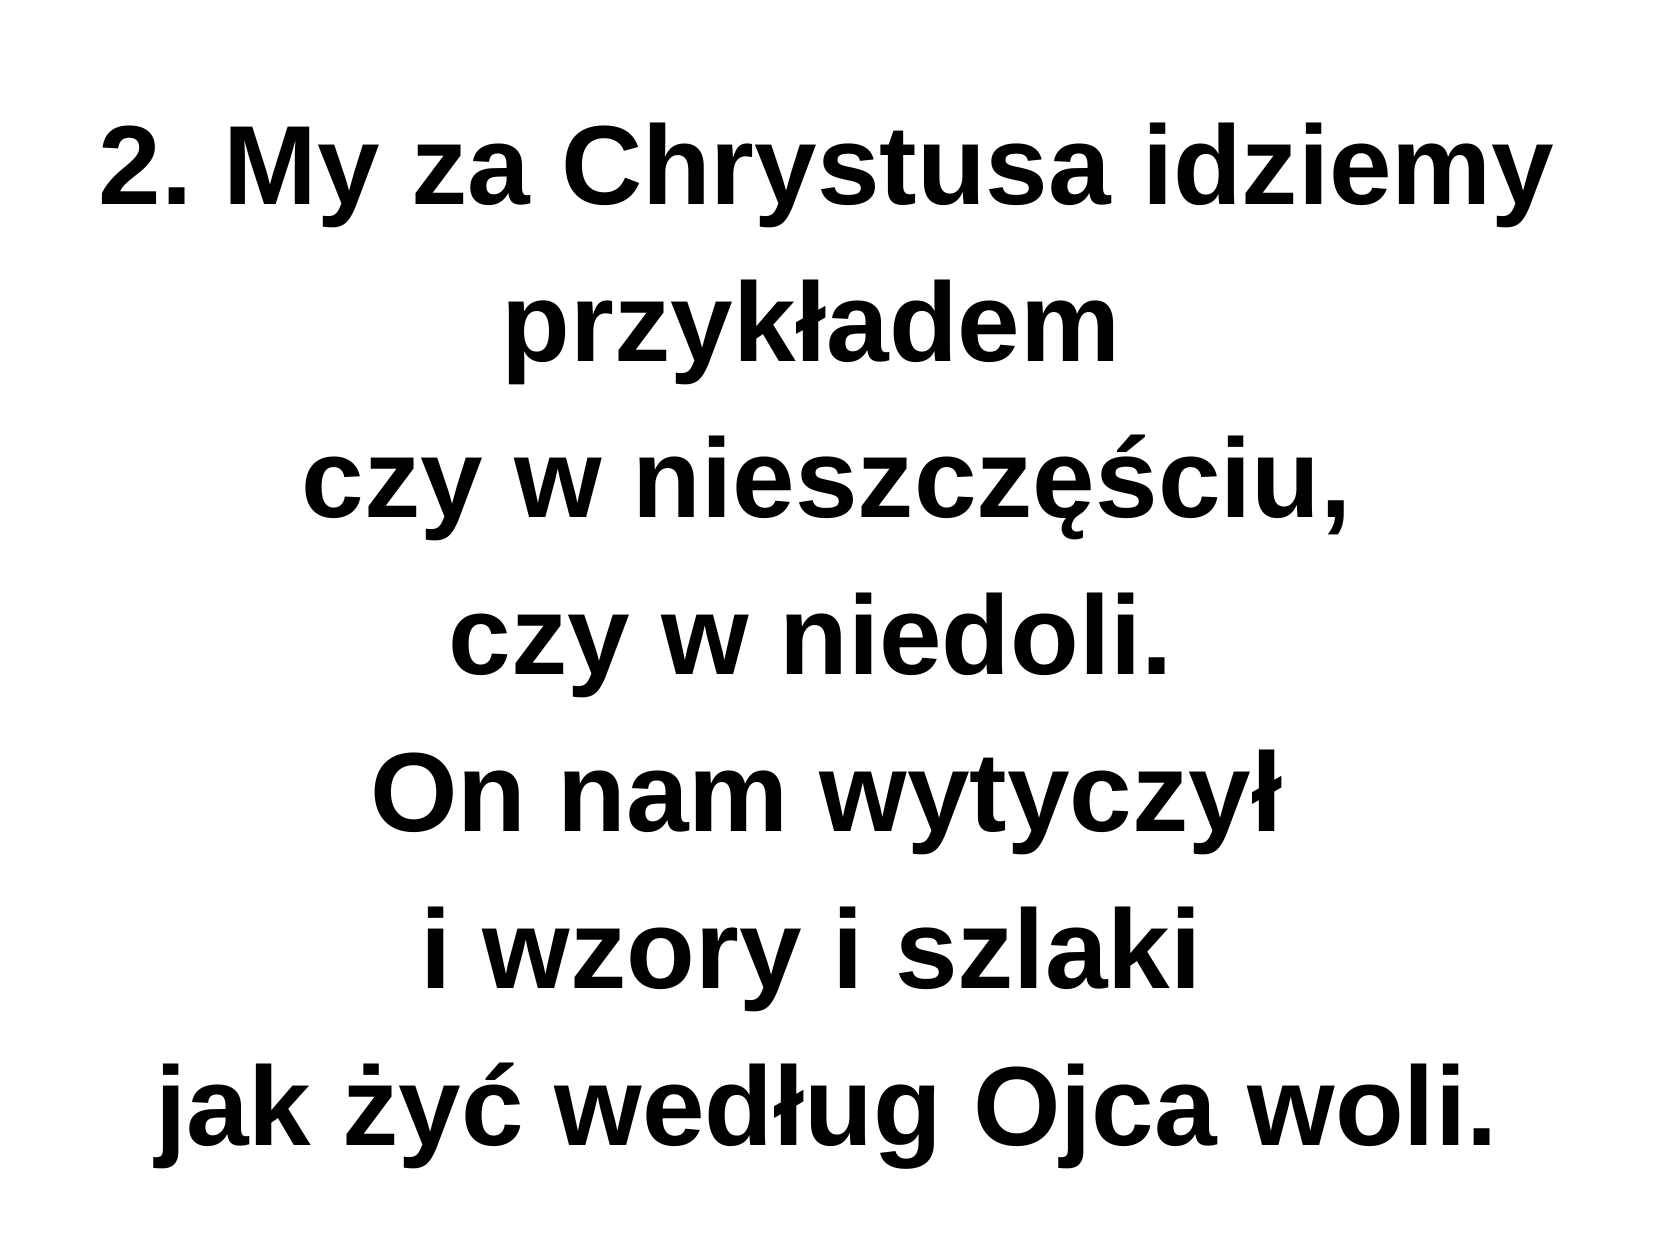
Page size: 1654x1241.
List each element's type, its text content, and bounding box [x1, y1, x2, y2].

subtitle 2. My za Chrystusa idziemy przykładem czy w nieszczęściu, czy w niedoli. On nam wytyczył i wzory i szlaki jak żyć według Ojca woli. [0, 0, 1654, 1241]
